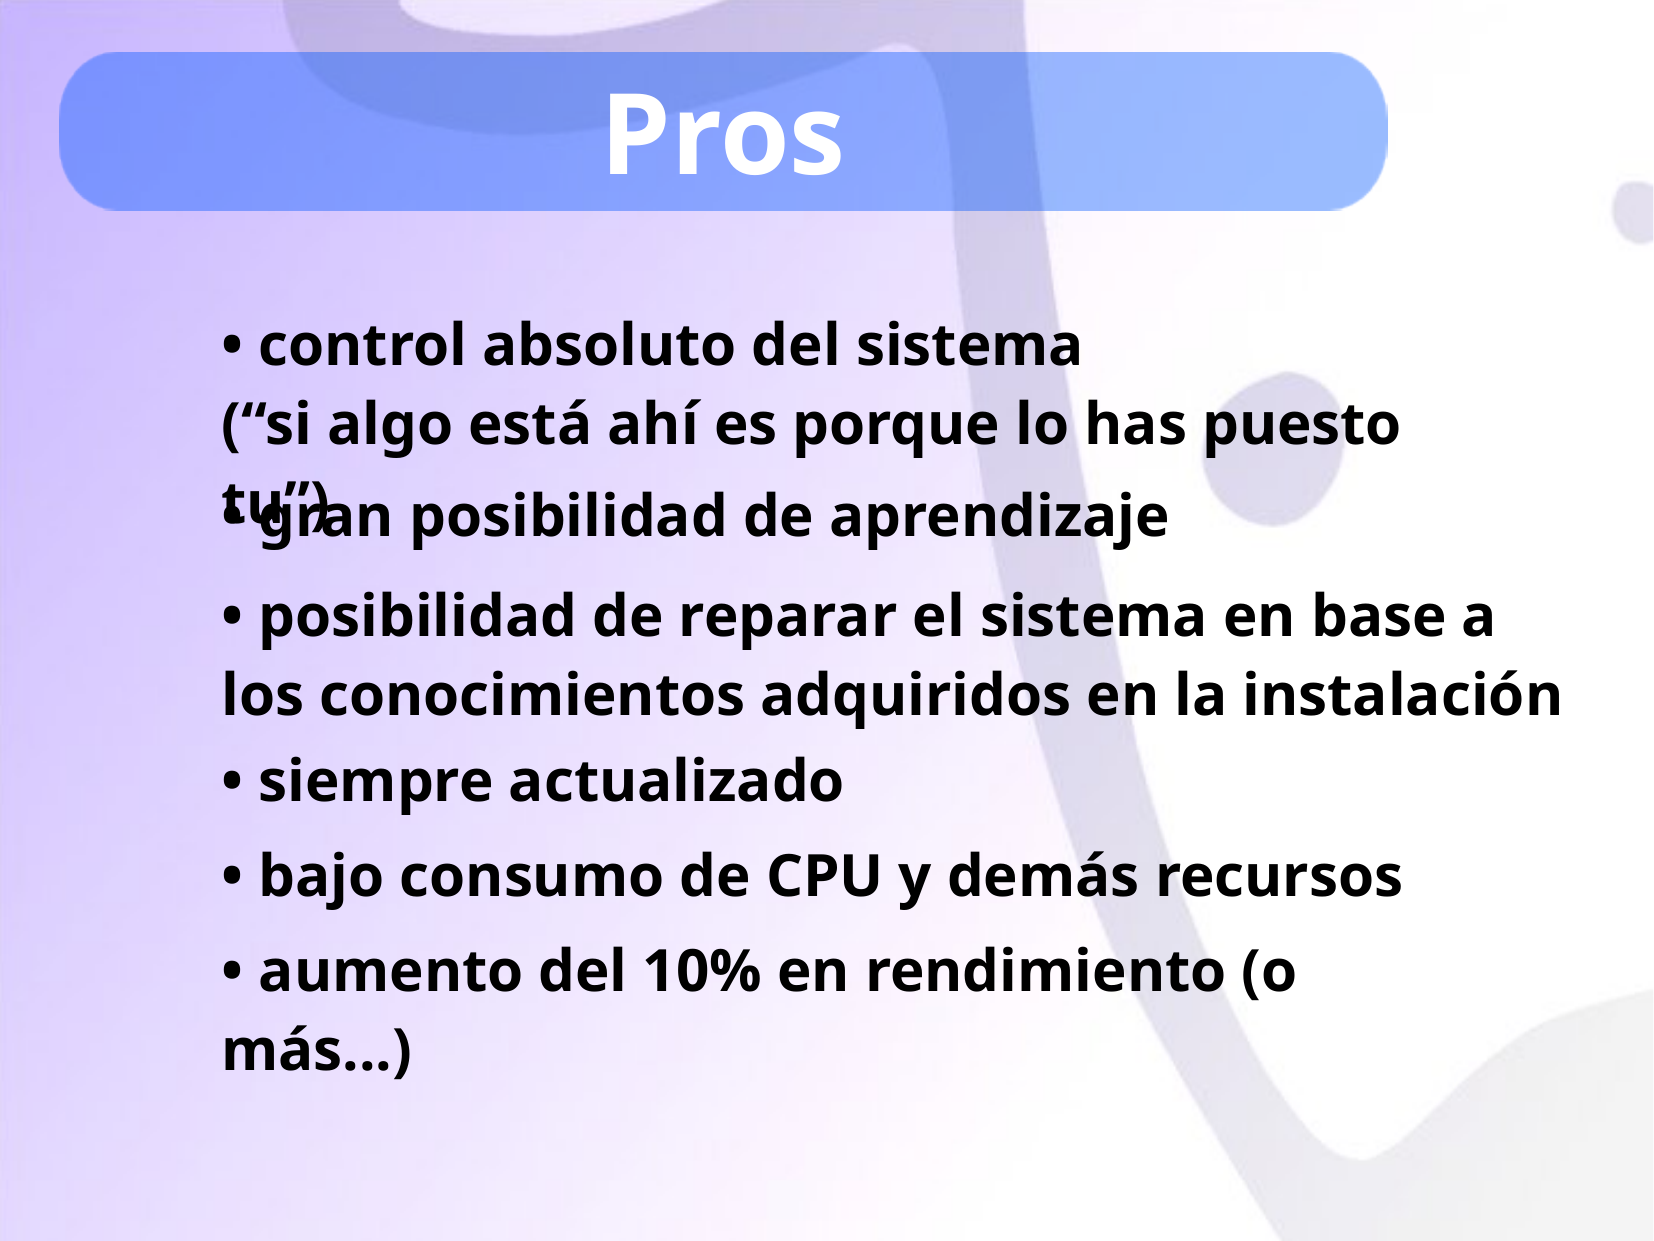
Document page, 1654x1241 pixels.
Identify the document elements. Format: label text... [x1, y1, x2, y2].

picture [0, 0, 1654, 1241]
text_box • bajo consumo de CPU y demás recursos [206, 826, 1447, 918]
text_box • siempre actualizado [206, 732, 886, 824]
text_box • posibilidad de reparar el sistema en base a los conocimientos adquiridos en la instalación [206, 566, 1595, 734]
text_box • control absoluto del sistema (“si algo está ahí es porque lo has puesto tu”) [206, 295, 1536, 463]
text_box • gran posibilidad de aprendizaje [206, 466, 1211, 558]
text_box • aumento del 10% en rendimiento (o más...) [206, 921, 1506, 1013]
